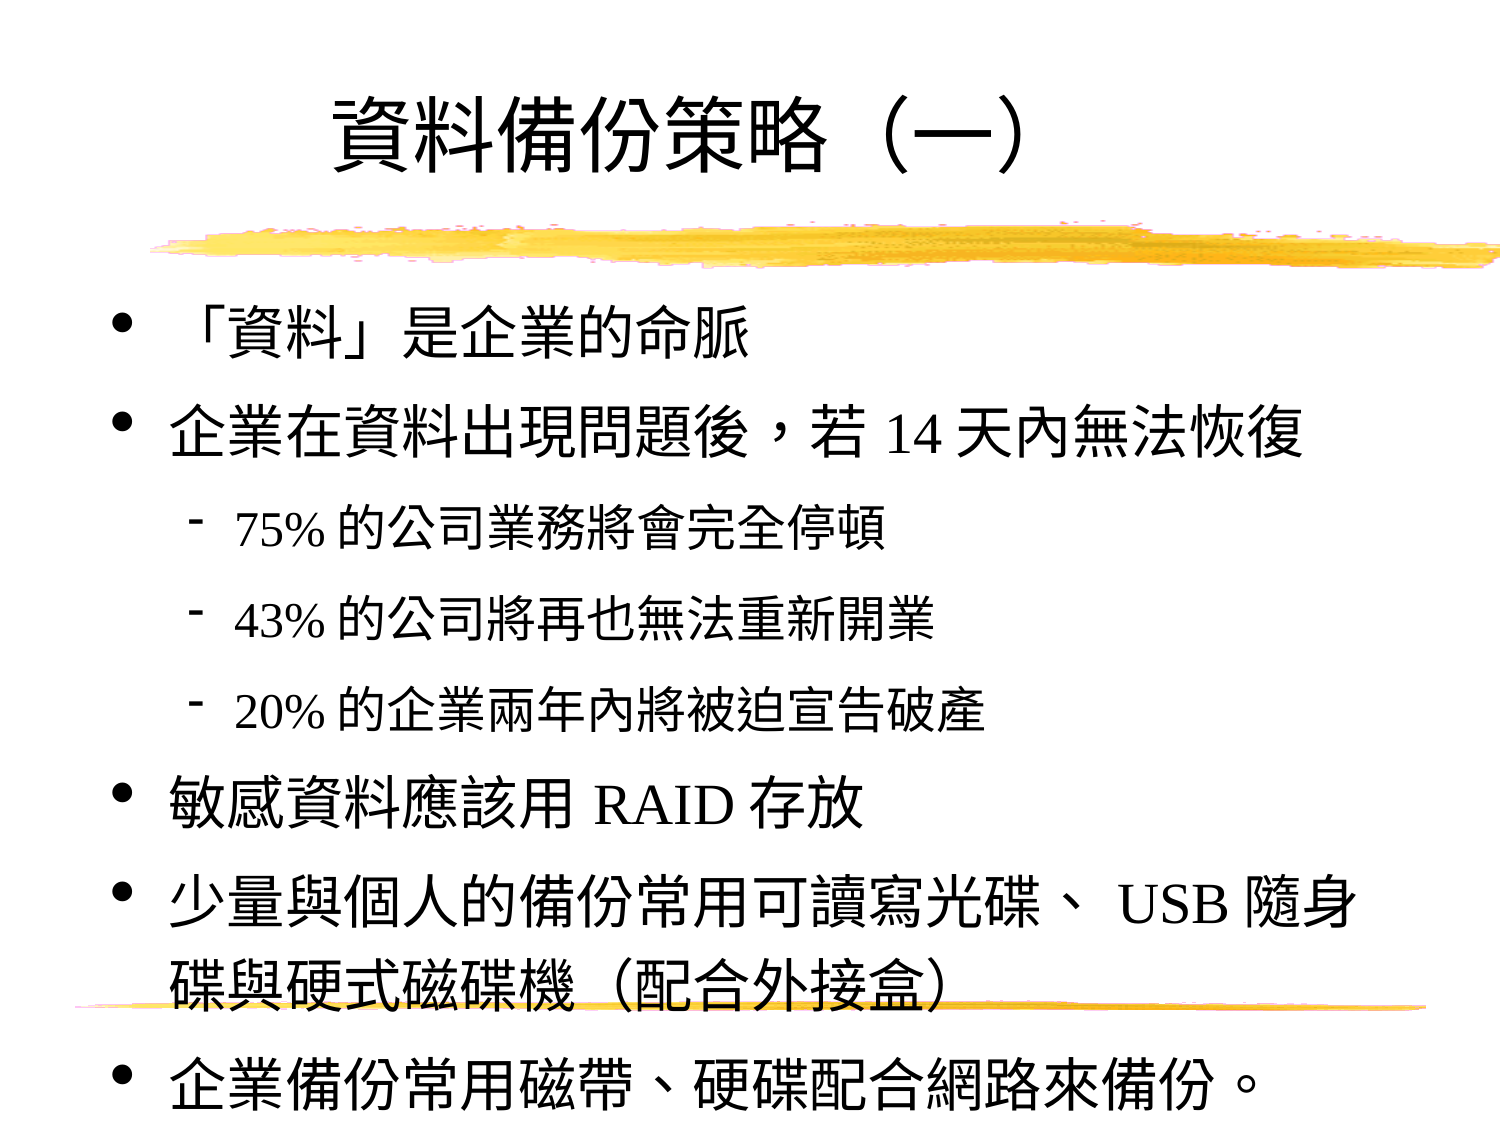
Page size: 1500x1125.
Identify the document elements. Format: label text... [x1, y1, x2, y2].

picture [708, 999, 735, 1004]
title 資料備份策略（一） [66, 30, 1342, 231]
picture [880, 999, 888, 1006]
picture [641, 999, 660, 1004]
list 「資料」是企業的命脈 企業在資料出現問題後，若14天內無法恢復 75%的公司業務將會完全停頓 43%的公司將再也無法重新開業 20%的企業兩年內將被迫宣告破產 敏感資料應該用RAID存放 少量與個人的備份常用可讀寫光碟、USB隨身碟與硬式磁碟機（配合外接盒） 企業備份常用磁帶、硬碟配合網路來備份。 [112, 287, 1388, 996]
picture [150, 215, 1500, 279]
picture [444, 999, 452, 1004]
picture [386, 999, 395, 1007]
picture [892, 999, 900, 1006]
picture [671, 999, 686, 1007]
picture [904, 999, 912, 1006]
picture [75, 999, 1426, 1013]
picture [436, 999, 443, 1005]
